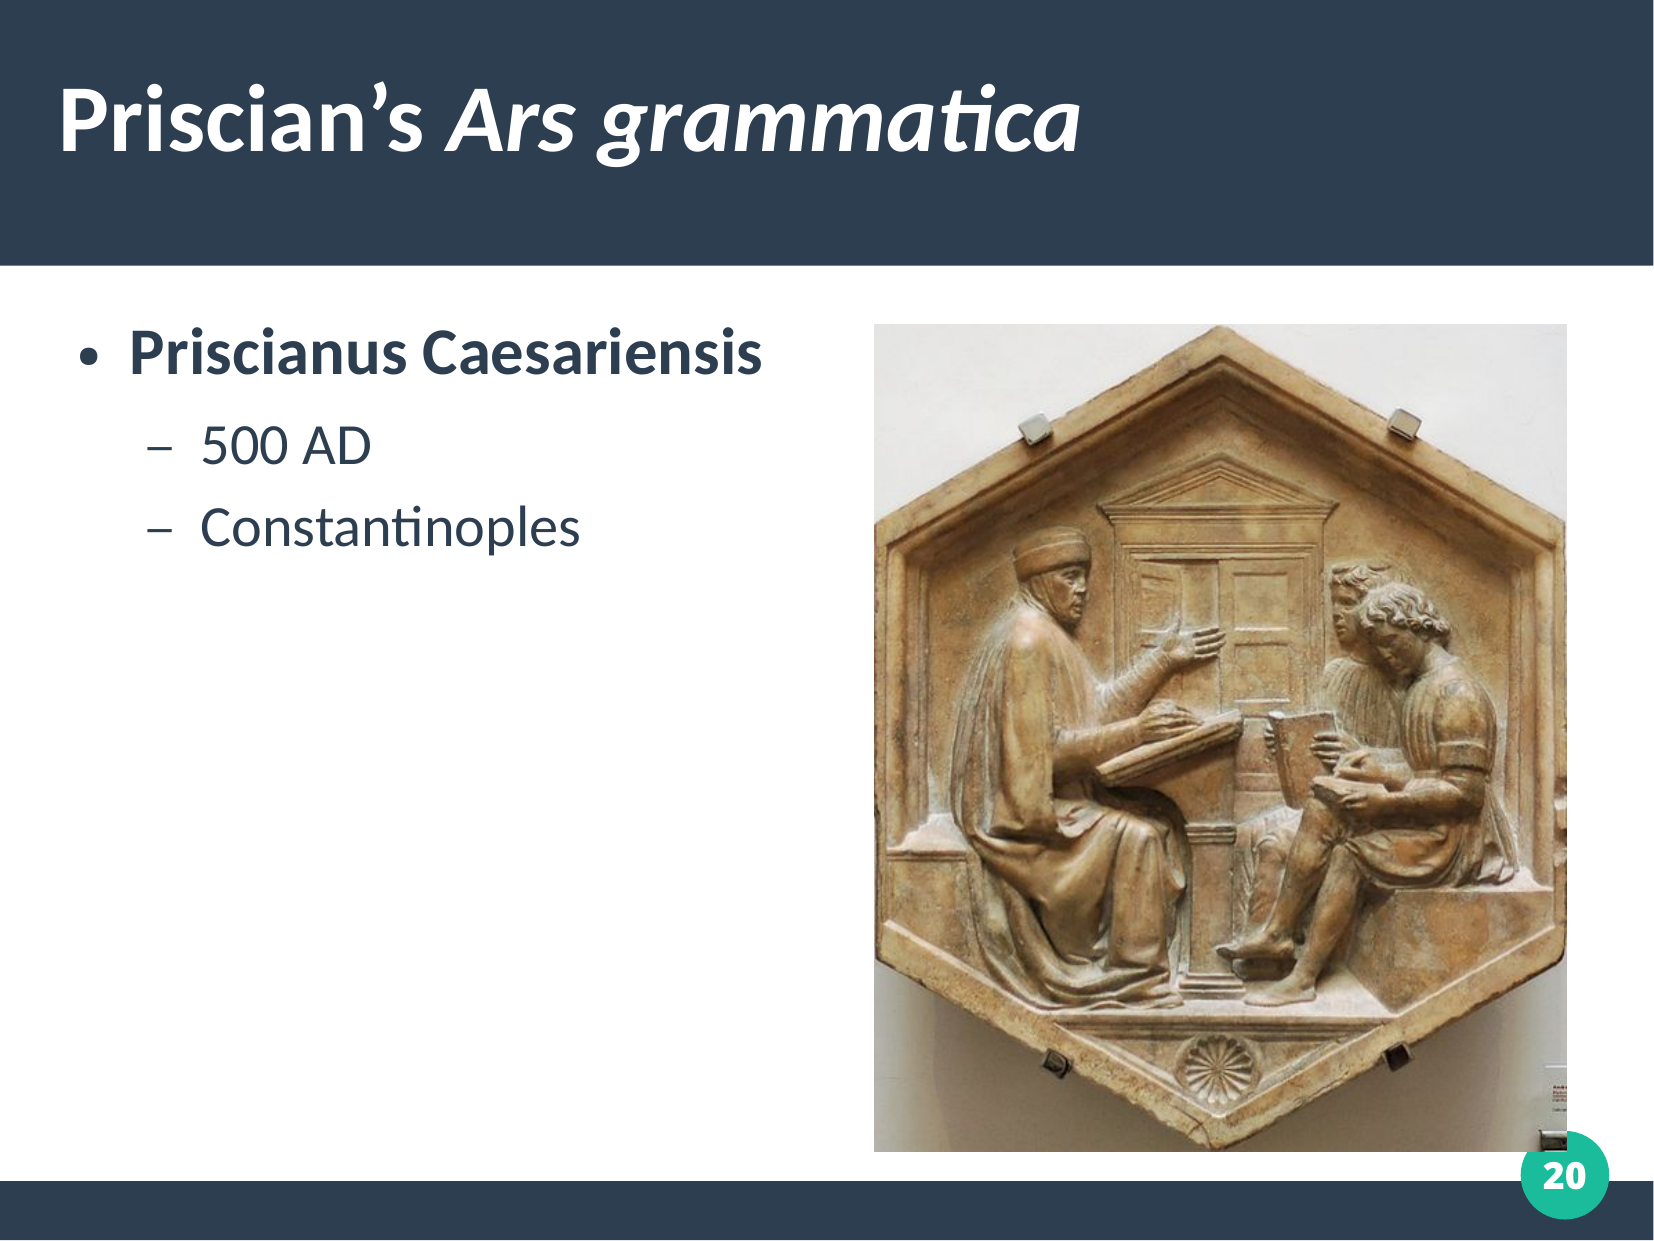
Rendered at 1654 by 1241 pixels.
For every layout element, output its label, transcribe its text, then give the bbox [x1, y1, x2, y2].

list Priscianus Caesariensis 500 AD Constantinoples [59, 324, 809, 1152]
picture [874, 324, 1567, 1152]
title Priscian’s Ars grammatica [59, 49, 1595, 207]
